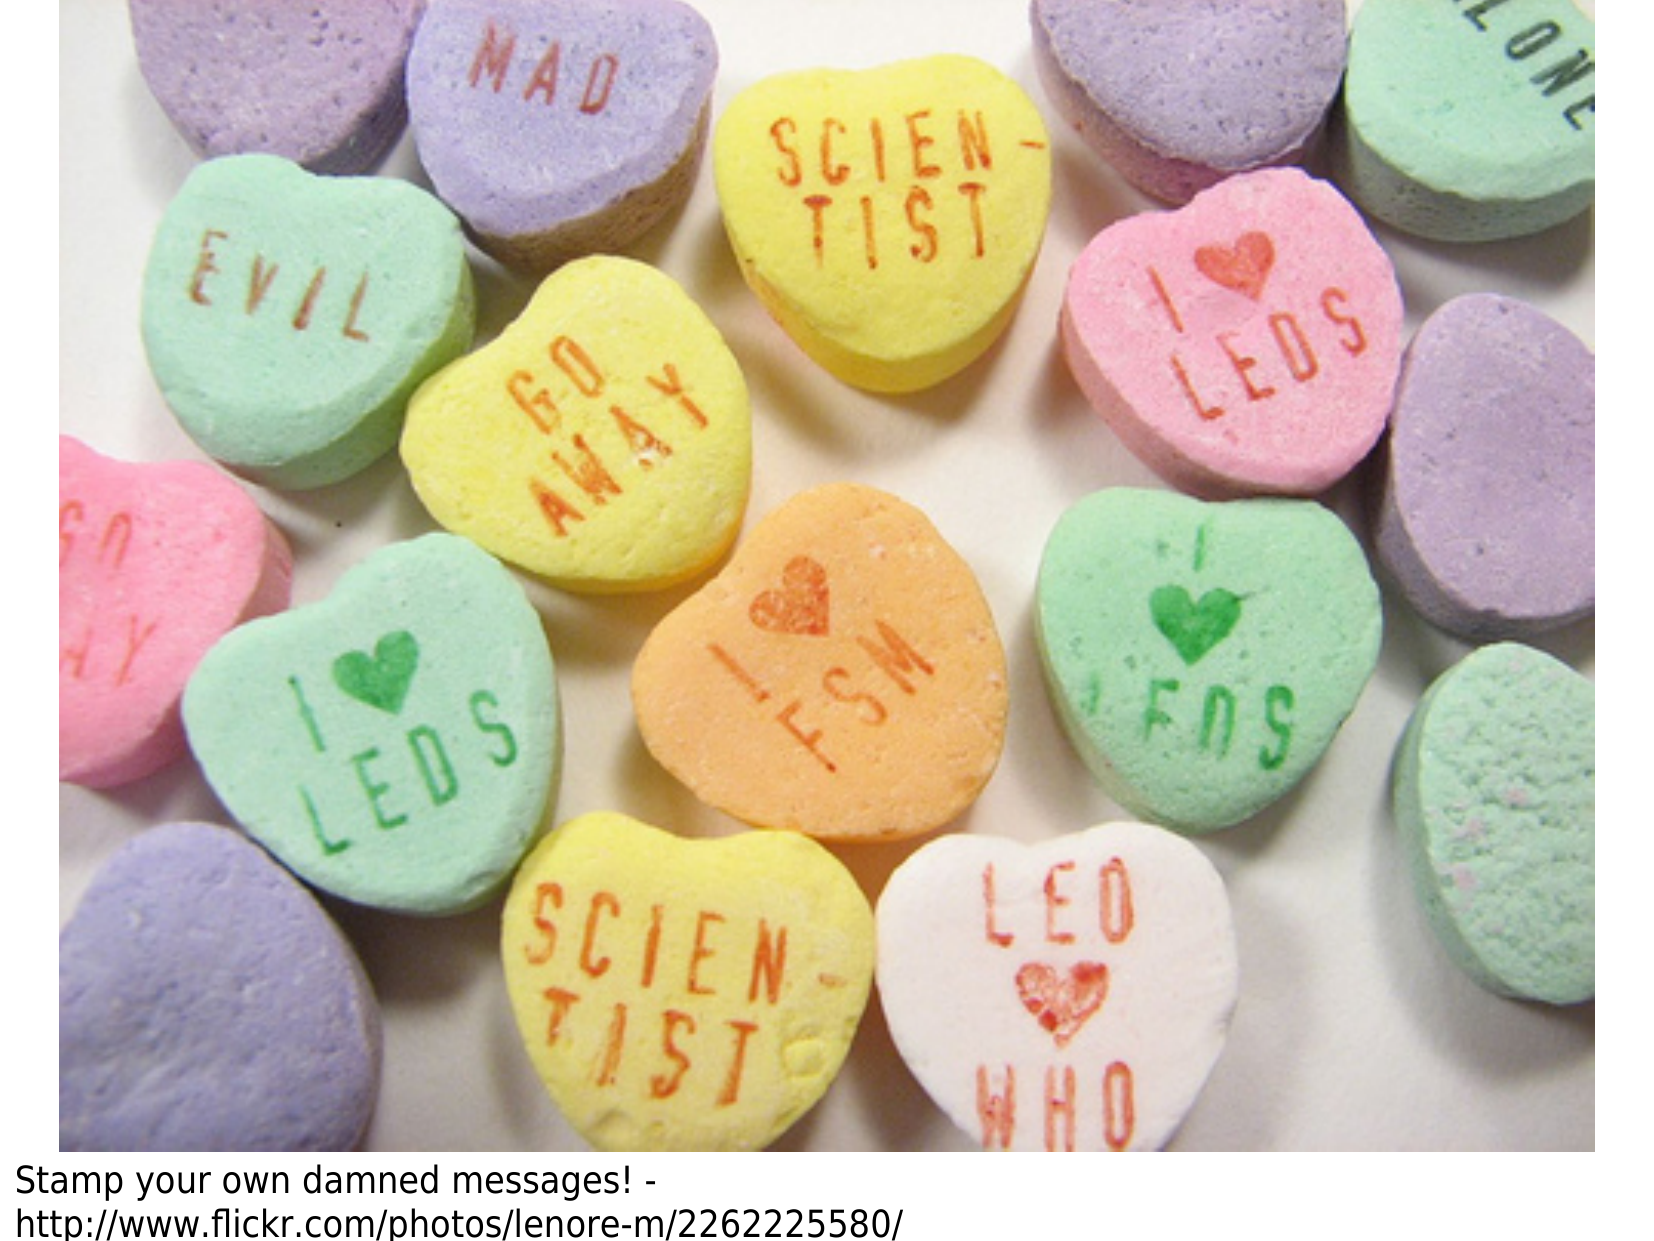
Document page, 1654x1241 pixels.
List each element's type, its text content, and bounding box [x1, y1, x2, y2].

picture [59, 0, 1595, 1152]
text_box Stamp your own damned messages! - http://www.flickr.com/photos/lenore-m/2262225580/ [0, 1151, 1019, 1241]
